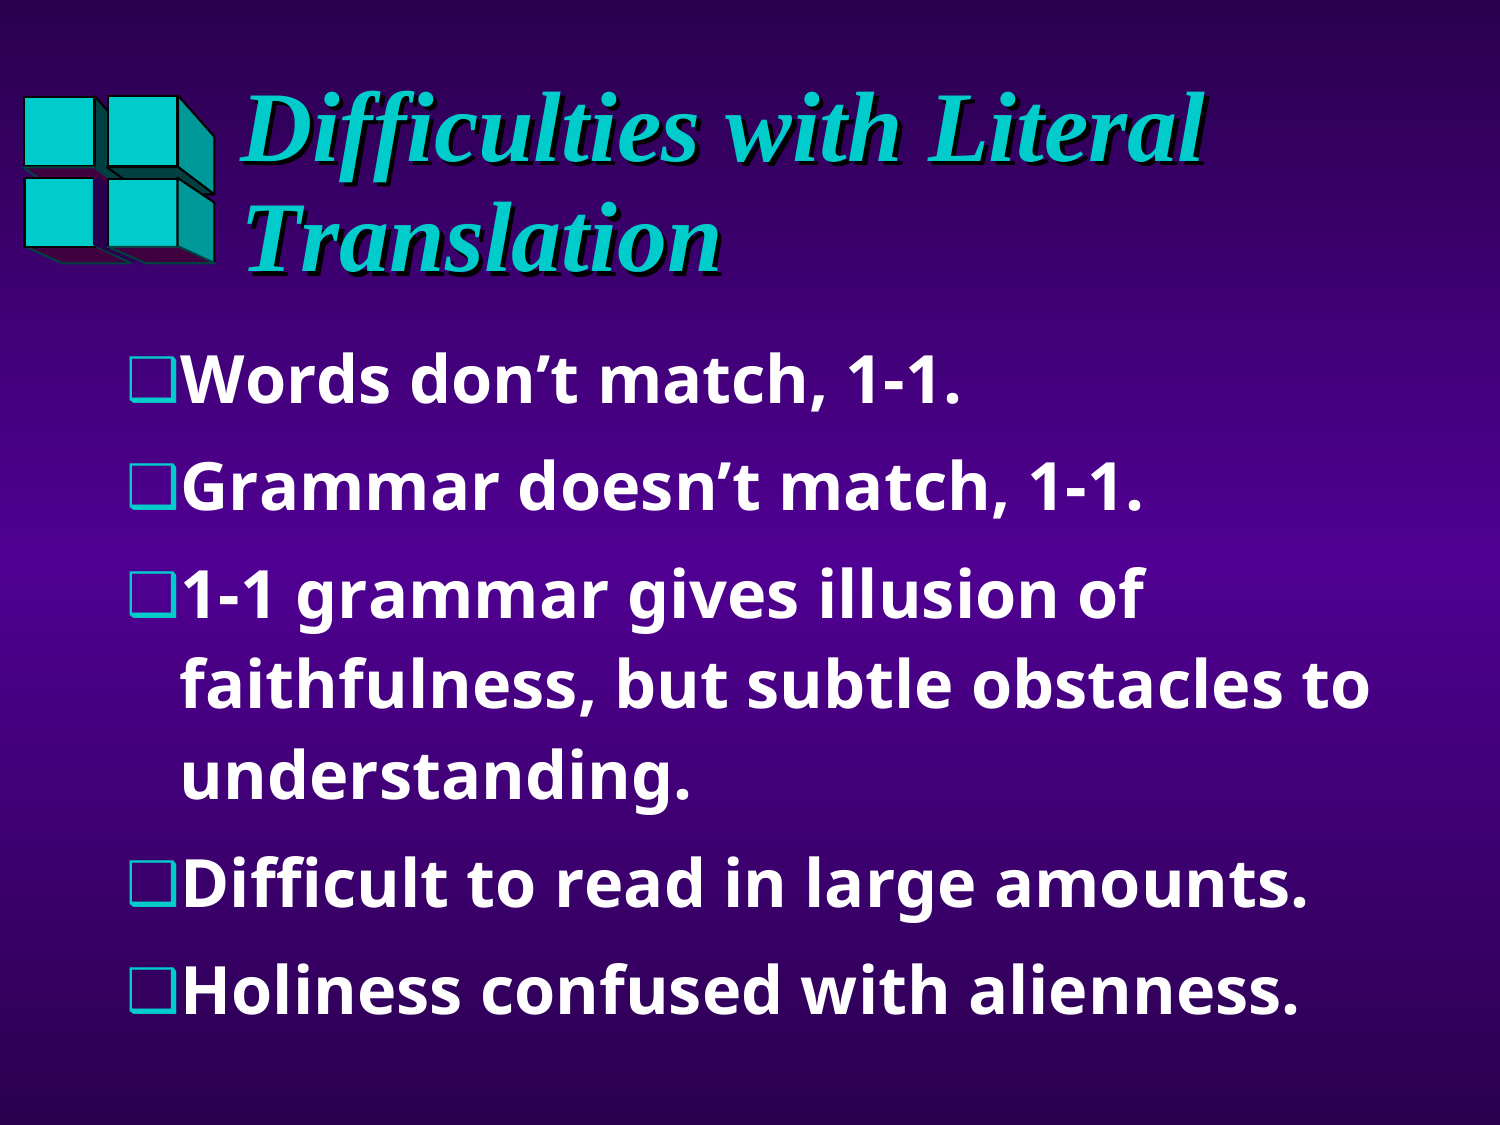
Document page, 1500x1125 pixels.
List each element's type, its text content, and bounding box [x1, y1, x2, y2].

title Difficulties with Literal Translation [224, 64, 1388, 302]
list Words don’t match, 1-1. Grammar doesn’t match, 1-1. 1-1 grammar gives illusion of faithfulness, but subtle obstacles to understanding. Difficult to read in large amounts. Holiness confused with alienness. [112, 324, 1490, 1001]
